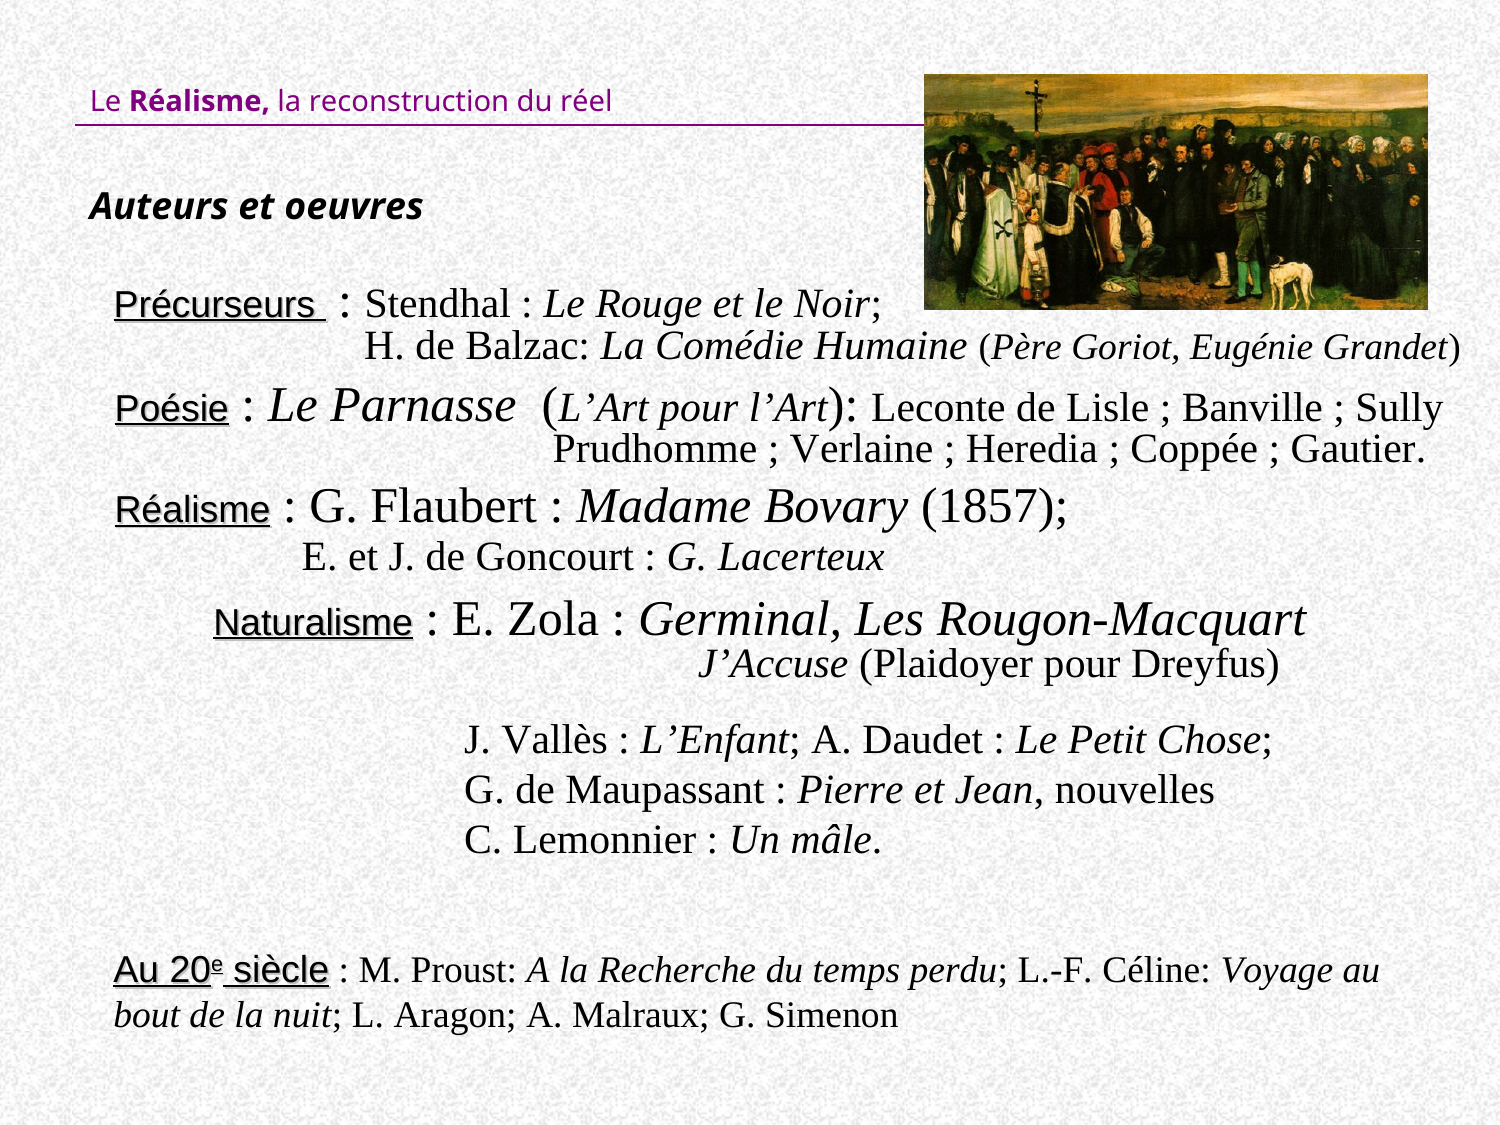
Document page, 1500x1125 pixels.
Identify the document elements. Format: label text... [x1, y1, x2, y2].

text_box Réalisme : G. Flaubert : Madame Bovary (1857); E. et J. de Goncourt : G. Lacerteux [99, 479, 1125, 588]
picture [0, 0, 1500, 1125]
text_box Poésie : Le Parnasse (L’Art pour l’Art): Leconte de Lisle ; Banville ; Sully Prudhomme ; Verlaine ; Heredia ; Coppée ; Gautier. [99, 375, 1500, 479]
text_box Au 20e siècle : M. Proust: A la Recherche du temps perdu; L.-F. Céline: Voyage au bout de la nuit; L. Aragon; A. Malraux; G. Simenon [98, 937, 1425, 1044]
text_box Précurseurs : Stendhal : Le Rouge et le Noir; H. de Balzac: La Comédie Humaine (Père Goriot, Eugénie Grandet) [98, 275, 1476, 376]
text_box Auteurs et oeuvres [75, 174, 513, 236]
text_box Naturalisme : E. Zola : Germinal, Les Rougon-Macquart J’Accuse (Plaidoyer pour Dreyfus) J. Vallès : L’Enfant; A. Daudet : Le Petit Chose; G. de Maupassant : Pierre et Jean, nouvelles C. Lemonnier : Un mâle. [198, 593, 1322, 870]
text_box Le Réalisme, la reconstruction du réel [74, 74, 924, 126]
